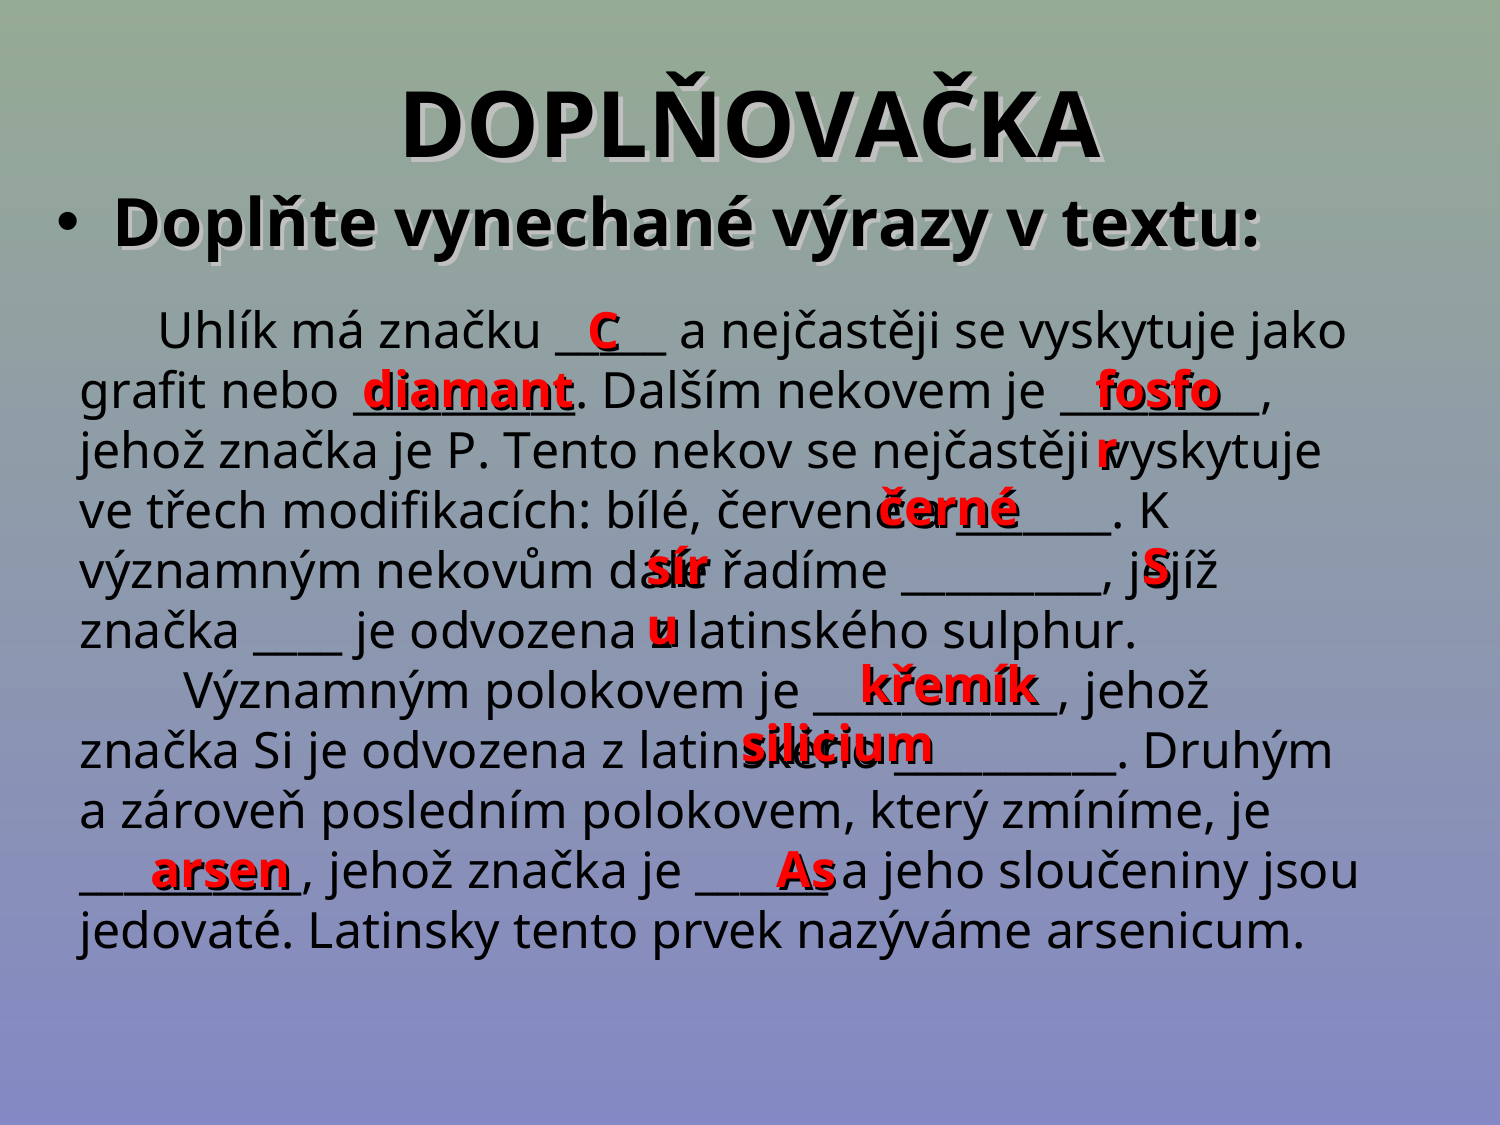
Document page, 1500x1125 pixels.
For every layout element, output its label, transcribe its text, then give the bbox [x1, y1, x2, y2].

text_box arsen [135, 829, 325, 906]
text_box síru [632, 527, 751, 663]
text_box diamant [348, 349, 597, 426]
text_box C [572, 290, 644, 367]
text_box As [761, 829, 857, 906]
text_box křemík [844, 645, 1058, 721]
text_box silicium [726, 704, 963, 780]
text_box Uhlík má značku _____ a nejčastěji se vyskytuje jako grafit nebo __________. Dalším nekovem je _________, jehož značka je P. Tento nekov se nejčastěji vyskytuje ve třech modifikacích: bílé, červené a _______. K významným nekovům dále řadíme _________, jejíž značka ____ je odvozena z latinského sulphur. Významným polokovem je ___________, jehož značka Si je odvozena z latinského __________. Druhým a zároveň posledním polokovem, který zmíníme, je __________, jehož značka je ______ a jeho sloučeniny jsou jedovaté. Latinsky tento prvek nazýváme arsenicum. [64, 290, 1400, 967]
text_box S [1128, 527, 1199, 603]
title DOPLŇOVAČKA [75, 45, 1426, 197]
text_box černé [864, 467, 1058, 544]
text_box fosfor [1080, 349, 1258, 486]
list Doplňte vynechané výrazy v textu: [41, 172, 1317, 291]
